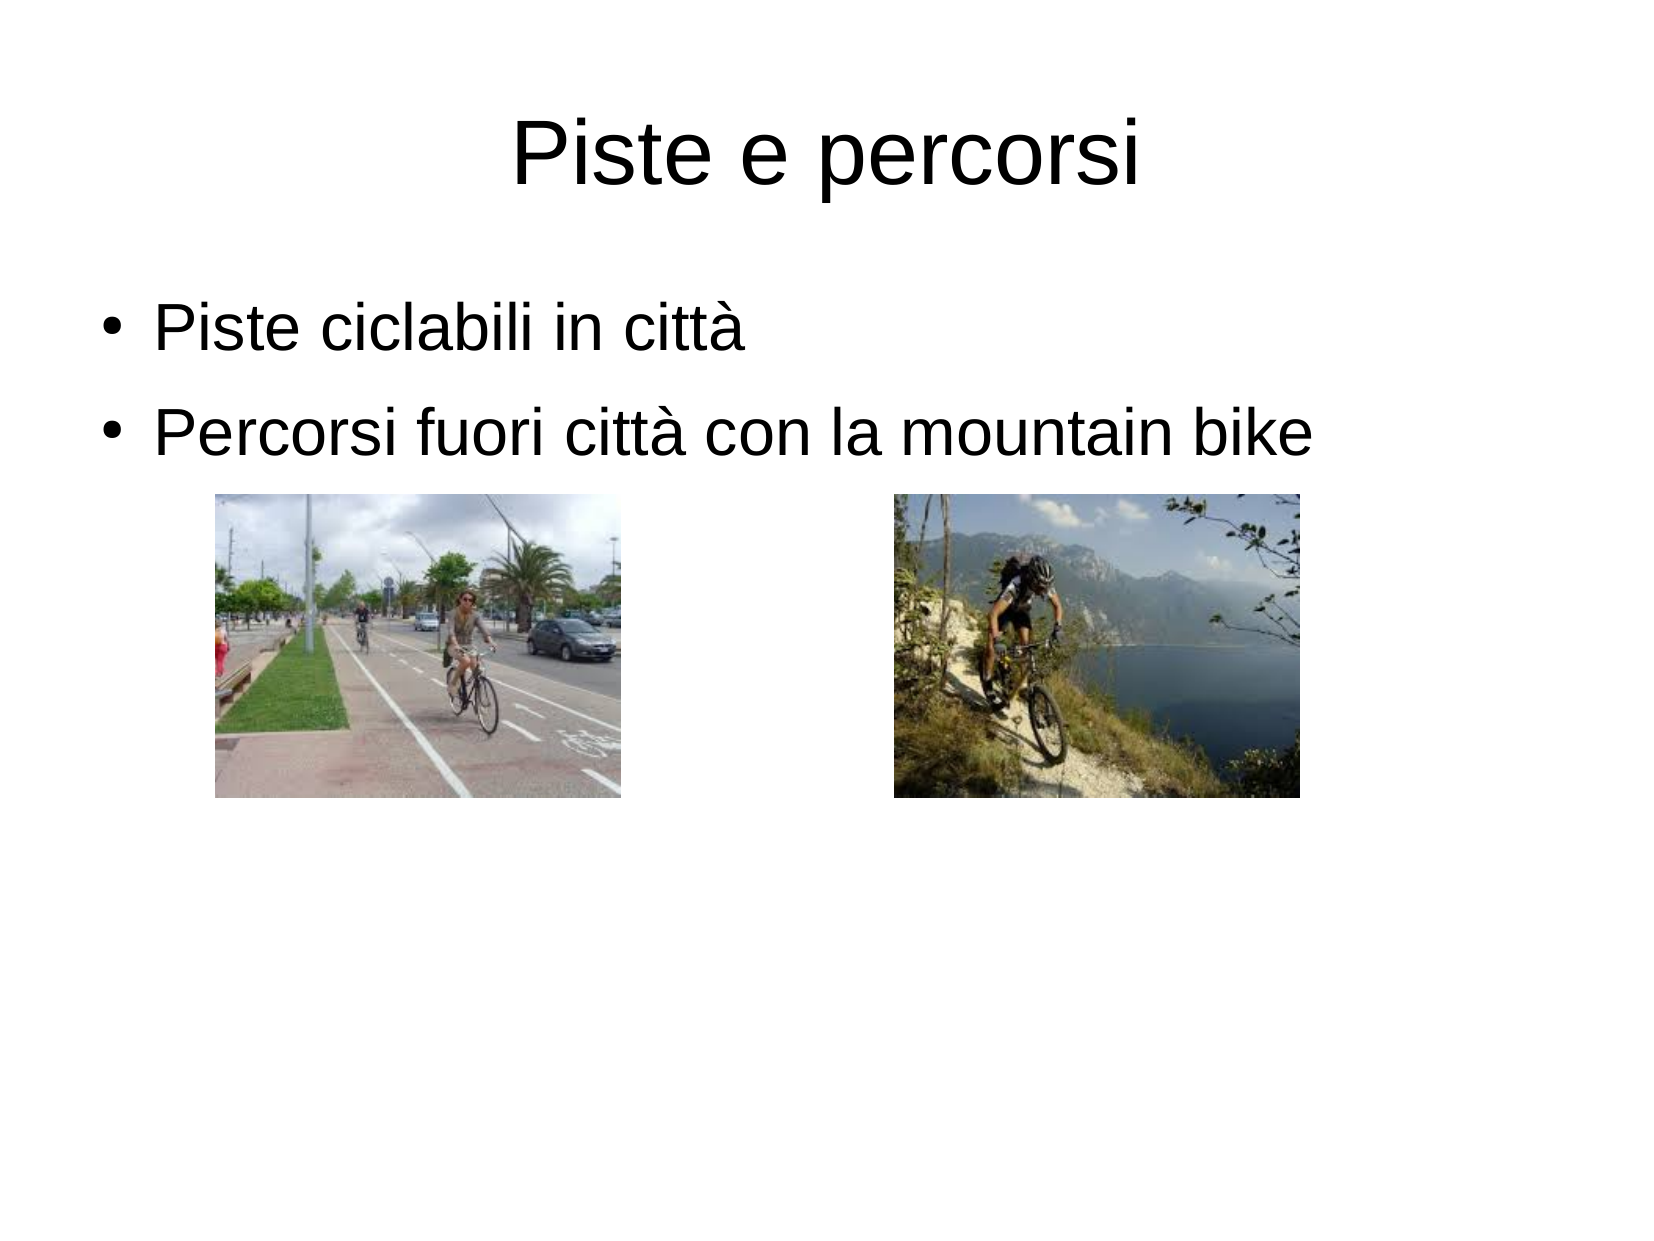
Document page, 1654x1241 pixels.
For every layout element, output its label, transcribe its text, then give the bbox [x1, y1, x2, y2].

picture [215, 494, 621, 798]
picture [894, 494, 1300, 798]
list Piste ciclabili in città Percorsi fuori città con la mountain bike [82, 290, 1571, 1109]
title Piste e percorsi [82, 49, 1571, 257]
